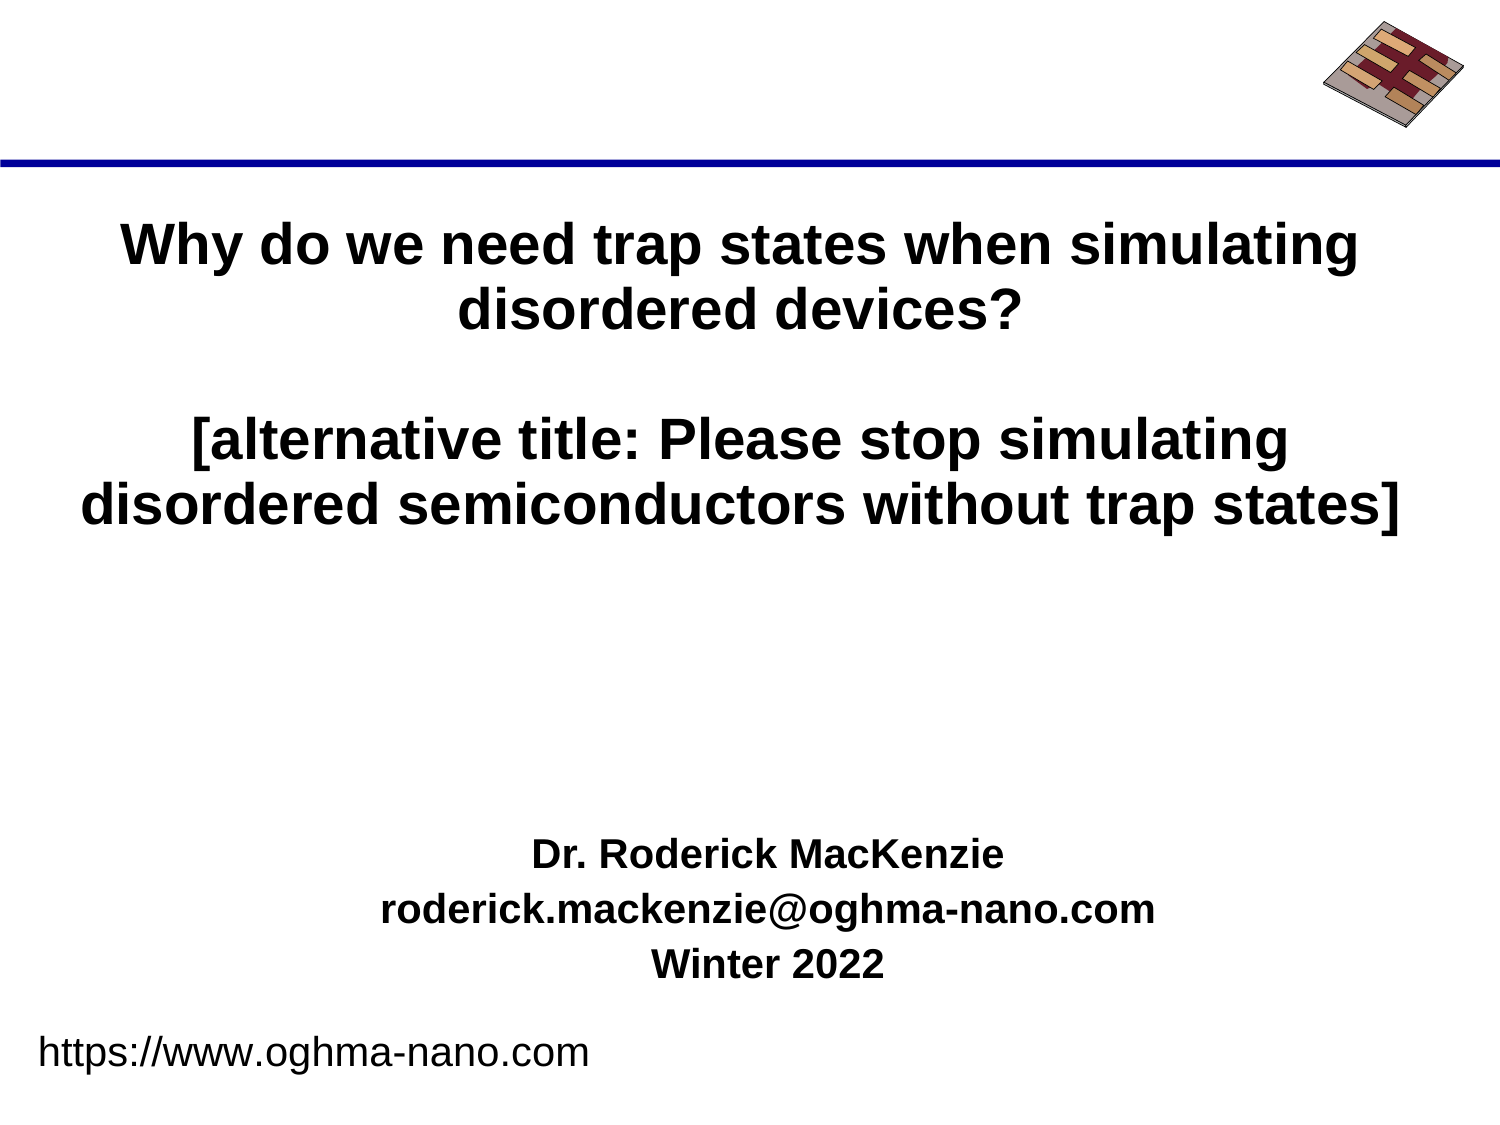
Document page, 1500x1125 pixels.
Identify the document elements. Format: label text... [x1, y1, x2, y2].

text_box https://www.oghma-nano.com [23, 1017, 805, 1093]
title Why do we need trap states when simulating disordered devices? [alternative title: Please stop simulating disordered semiconductors without trap states] [52, 211, 1430, 733]
subtitle Dr. Roderick MacKenzie roderick.mackenzie@oghma-nano.com Winter 2022 [64, 830, 1473, 987]
